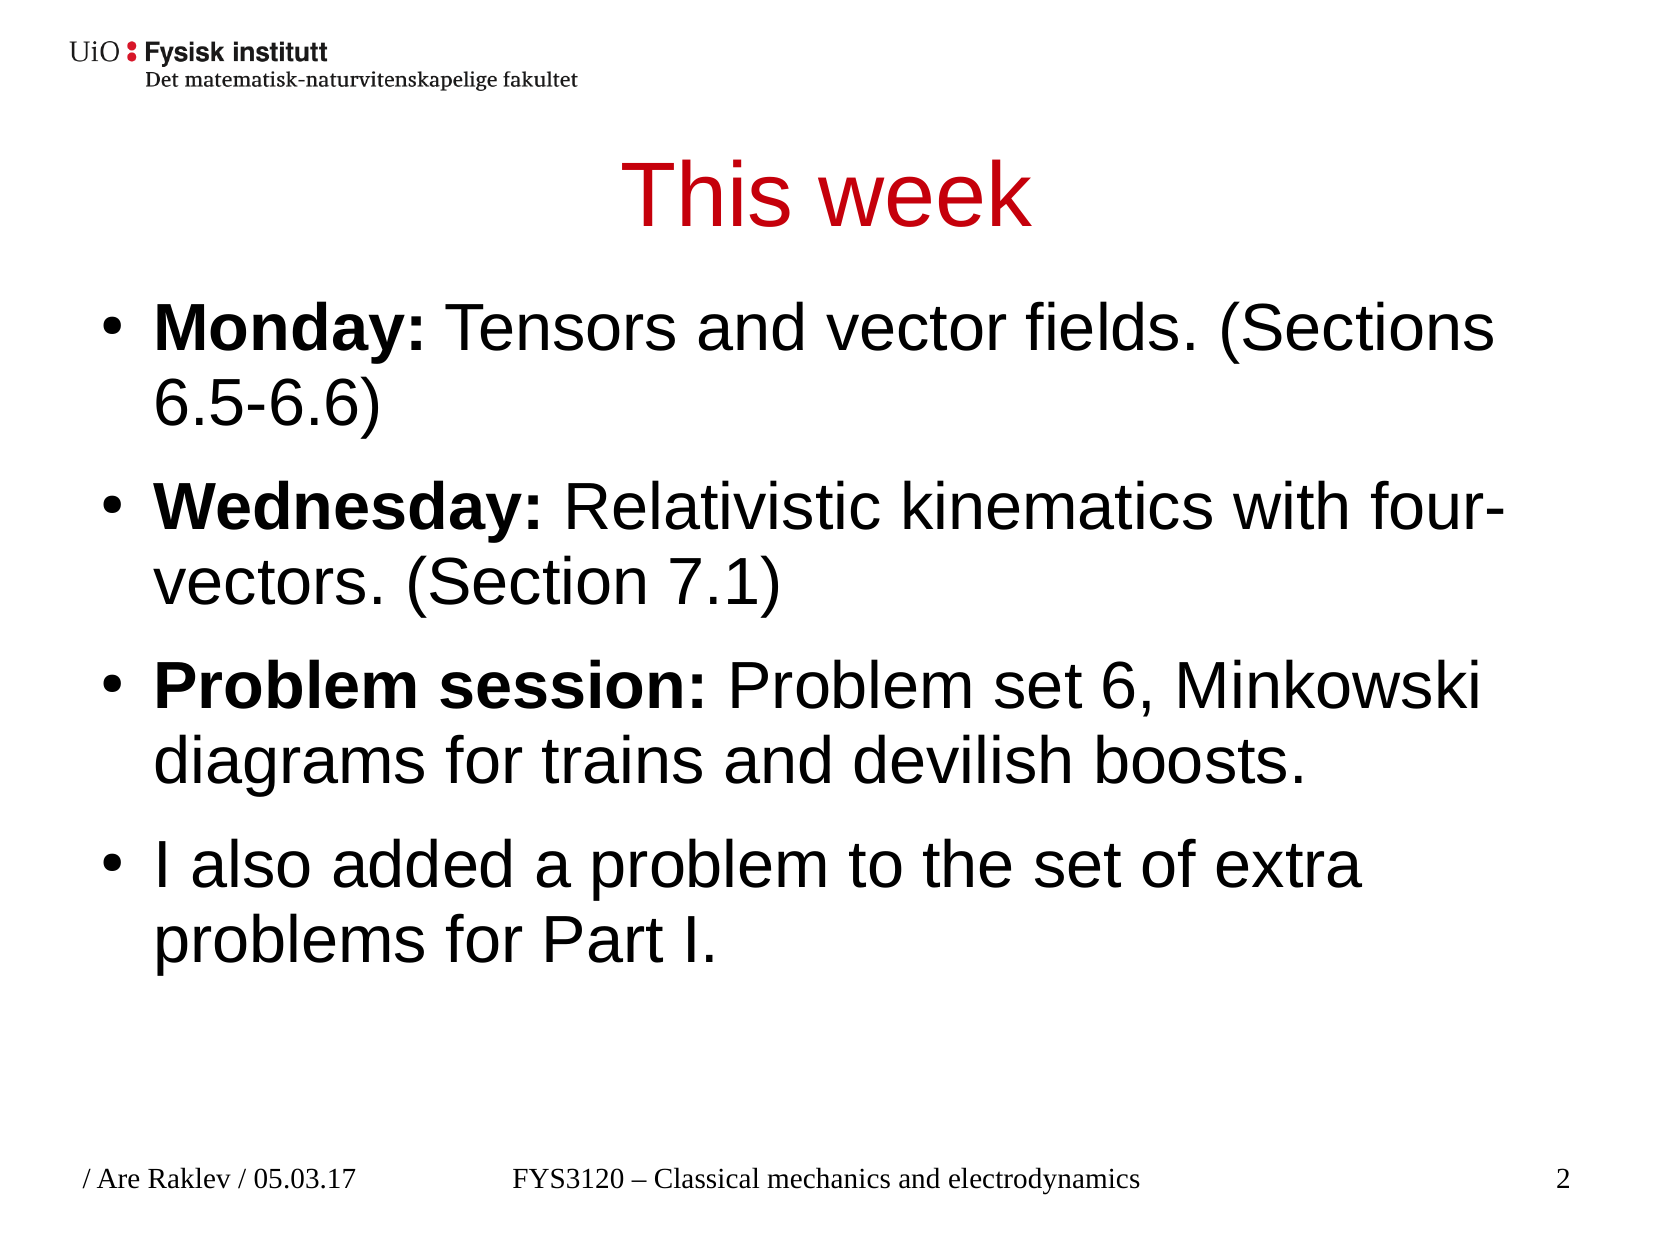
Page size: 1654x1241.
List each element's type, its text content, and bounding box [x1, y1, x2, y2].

picture [68, 37, 581, 93]
list Monday: Tensors and vector fields. (Sections 6.5-6.6) Wednesday: Relativistic kinematics with four-vectors. (Section 7.1) Problem session: Problem set 6, Minkowski diagrams for trains and devilish boosts. I also added a problem to the set of extra problems for Part I. [82, 290, 1576, 1193]
title This week [82, 90, 1571, 290]
